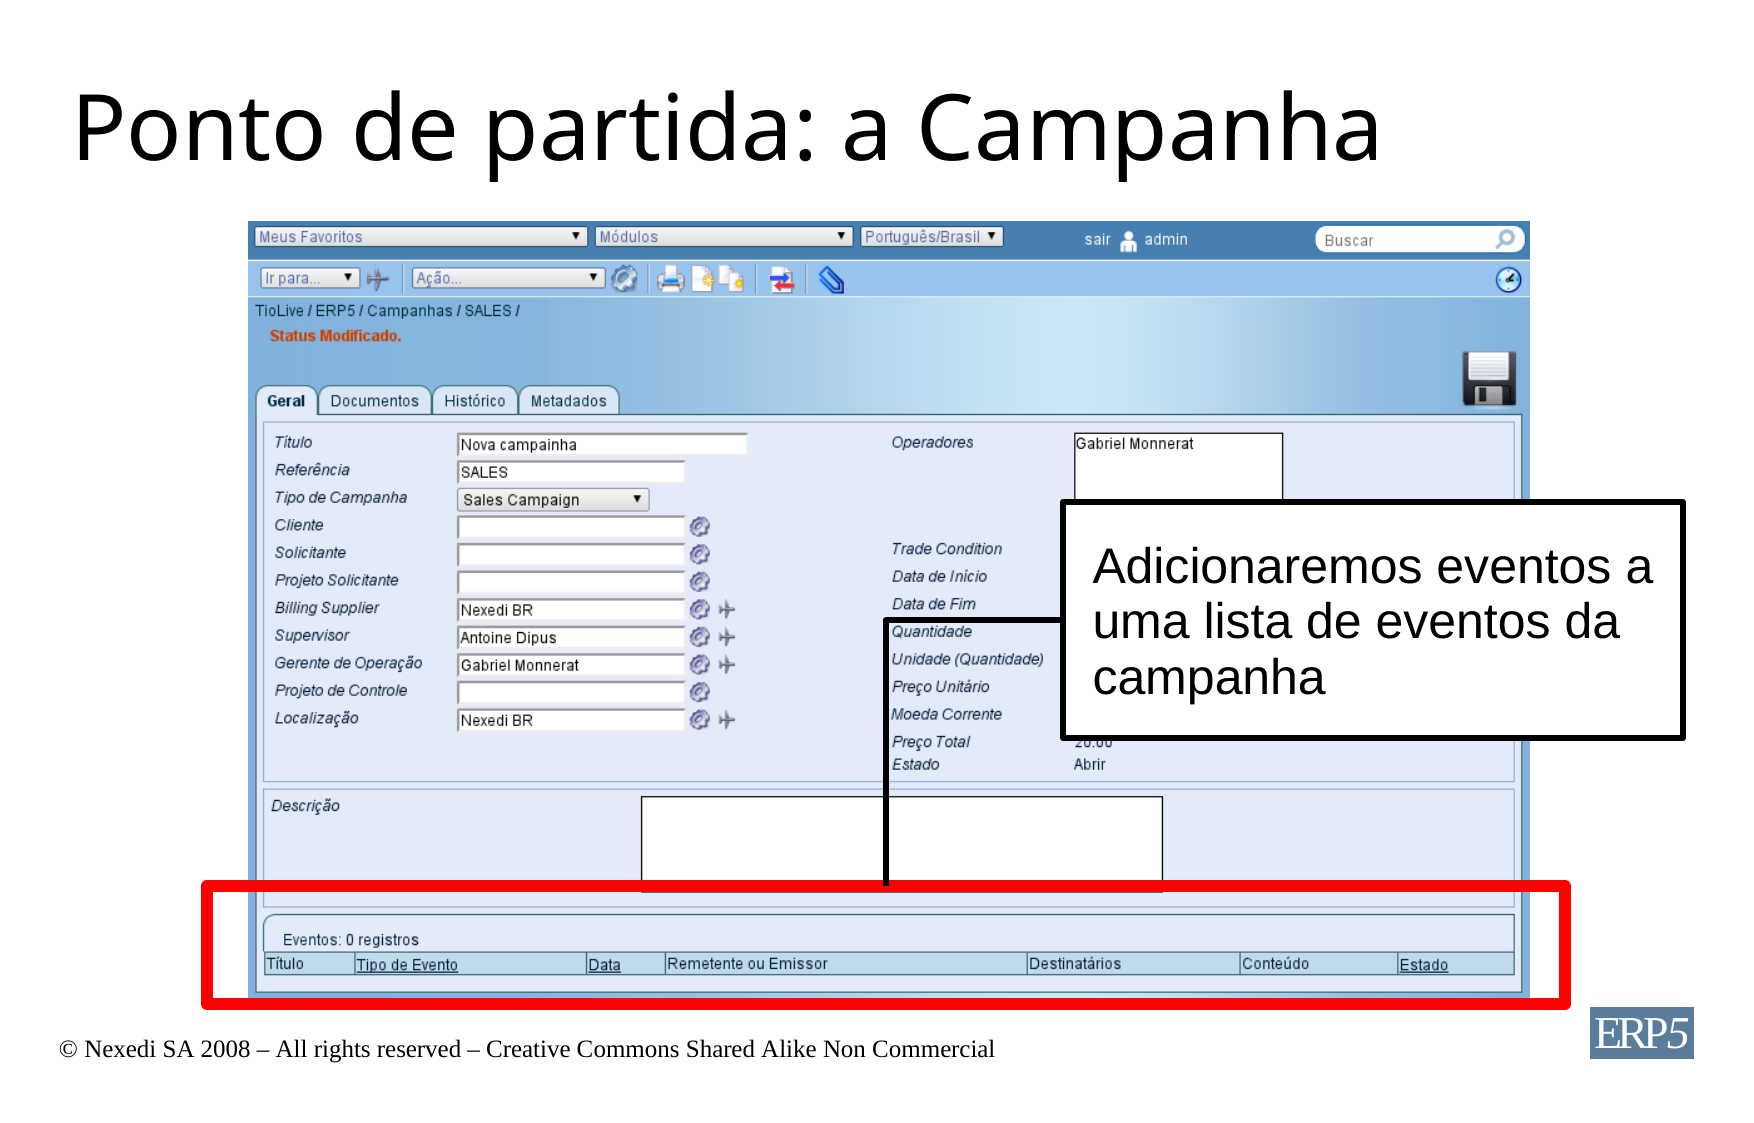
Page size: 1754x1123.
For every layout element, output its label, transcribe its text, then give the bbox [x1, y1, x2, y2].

title Ponto de partida: a Campanha [71, 63, 1707, 187]
text_box [1062, 501, 1684, 739]
picture [248, 221, 1530, 880]
text_box Adicionaremos eventos a uma lista de eventos da campanha [1092, 538, 1684, 706]
picture [248, 892, 1530, 998]
picture [889, 623, 1530, 880]
